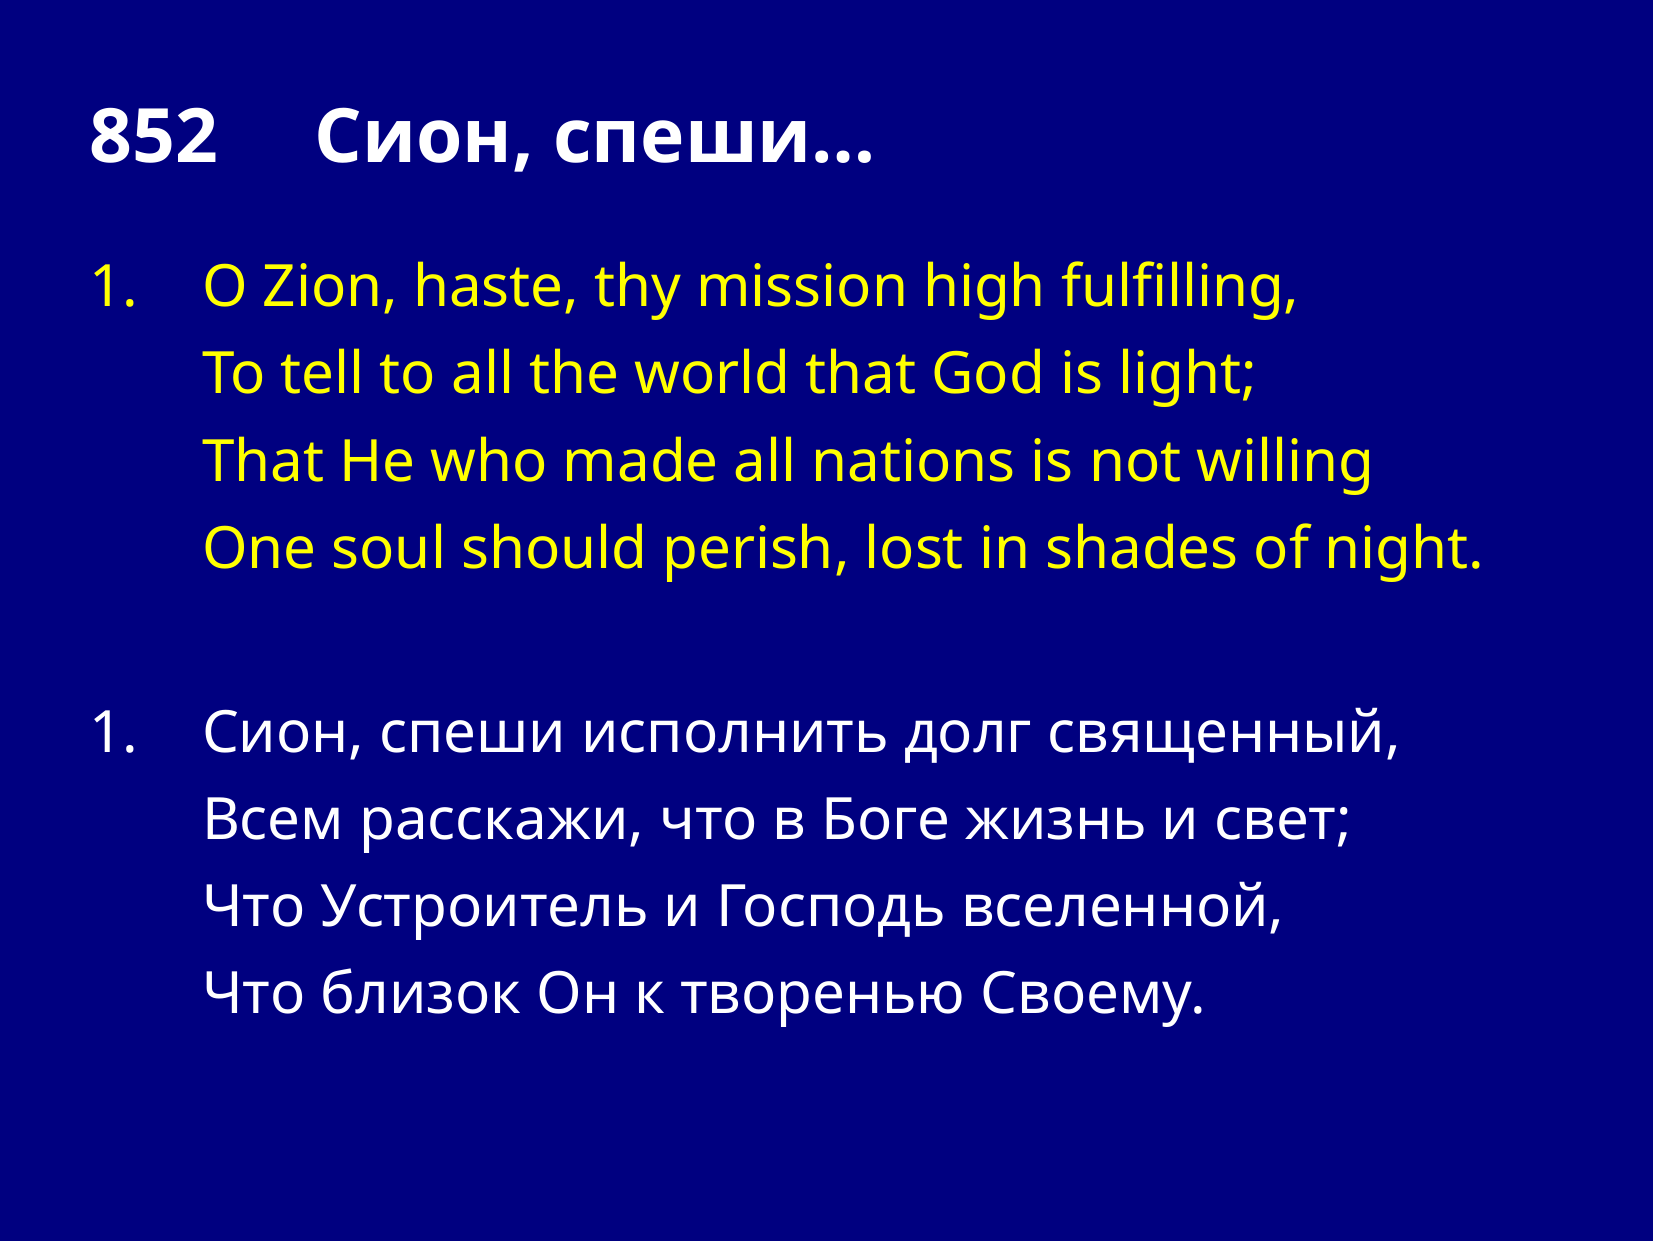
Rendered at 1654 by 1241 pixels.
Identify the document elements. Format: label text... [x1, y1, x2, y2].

text_box 1. Сион, спеши исполнить долг священный, Всем расскажи, что в Боге жизнь и свет; Что Устроитель и Господь вселенной, Что близок Он к творенью Своему. [75, 675, 1576, 1163]
text_box 1. O Zion, haste, thy mission high fulfilling, To tell to all the world that God is light; That He who made all nations is not willing One soul should perish, lost in shades of night. [75, 150, 1651, 638]
text_box 852 Сион, спеши… [75, 75, 1576, 188]
